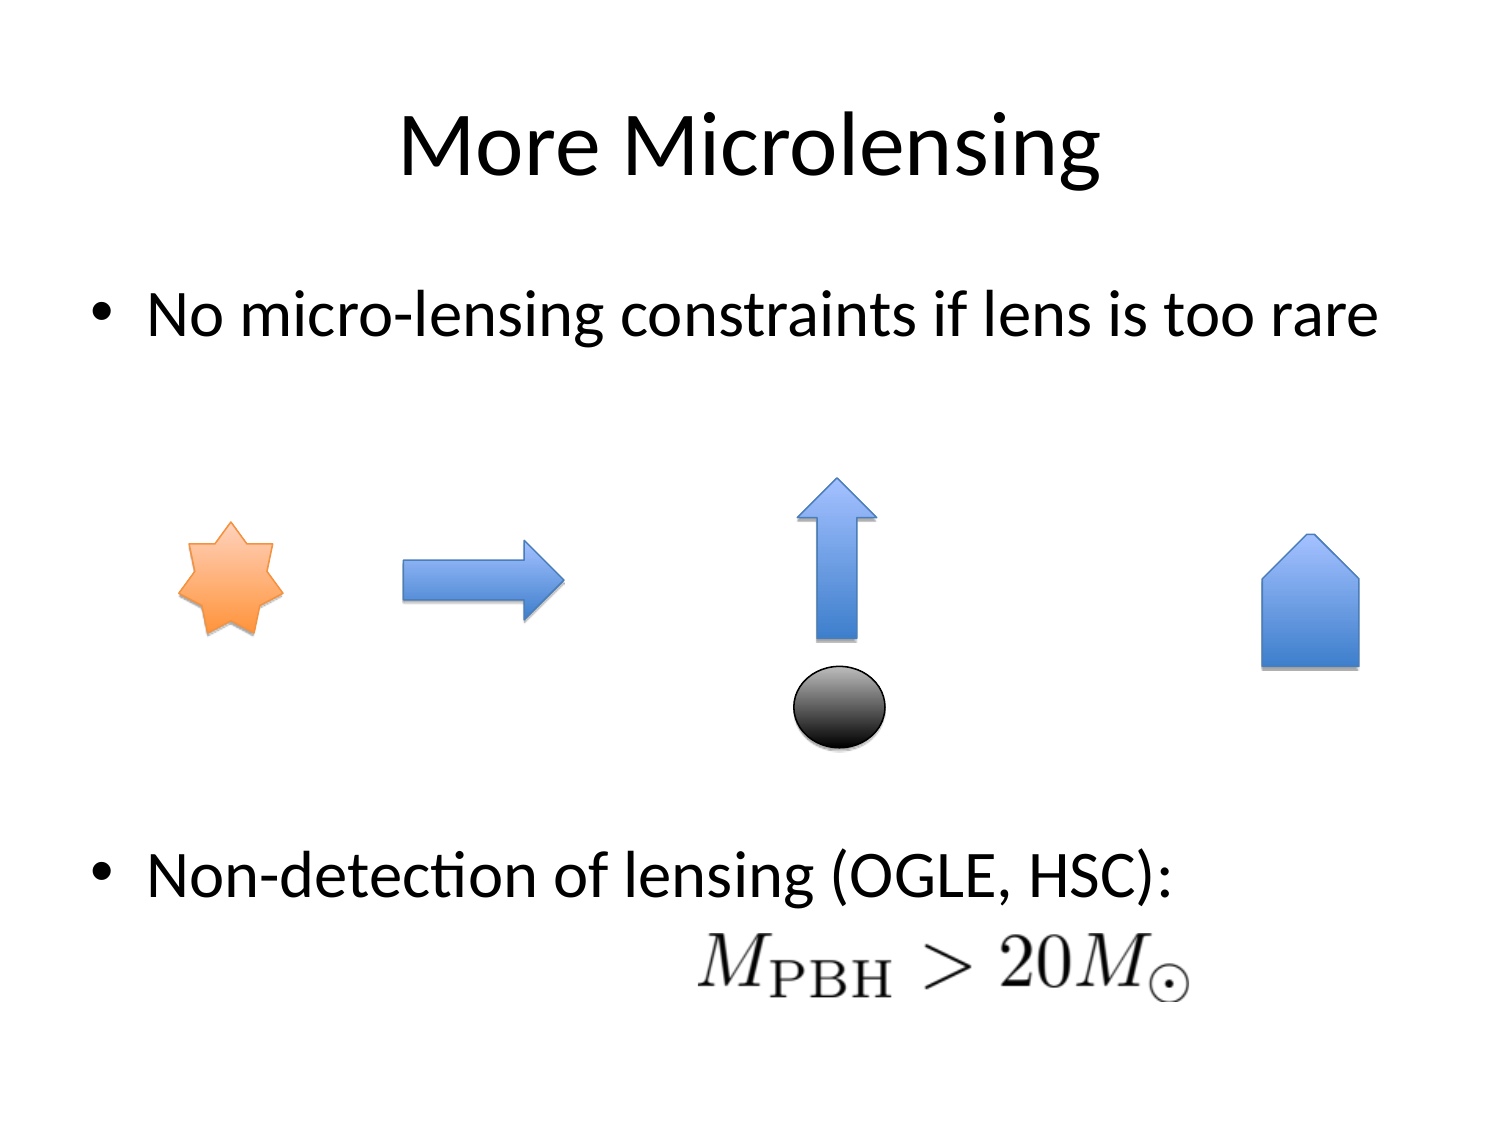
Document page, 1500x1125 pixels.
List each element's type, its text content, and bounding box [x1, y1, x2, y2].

text_box [403, 540, 564, 620]
list No micro-lensing constraints if lens is too rare Non-detection of lensing (OGLE, HSC): [75, 262, 1425, 1097]
text_box [1262, 534, 1359, 667]
text_box [178, 521, 283, 633]
text_box [797, 477, 877, 639]
title More Microlensing [75, 45, 1425, 233]
picture [697, 933, 1190, 1002]
text_box [793, 666, 886, 748]
